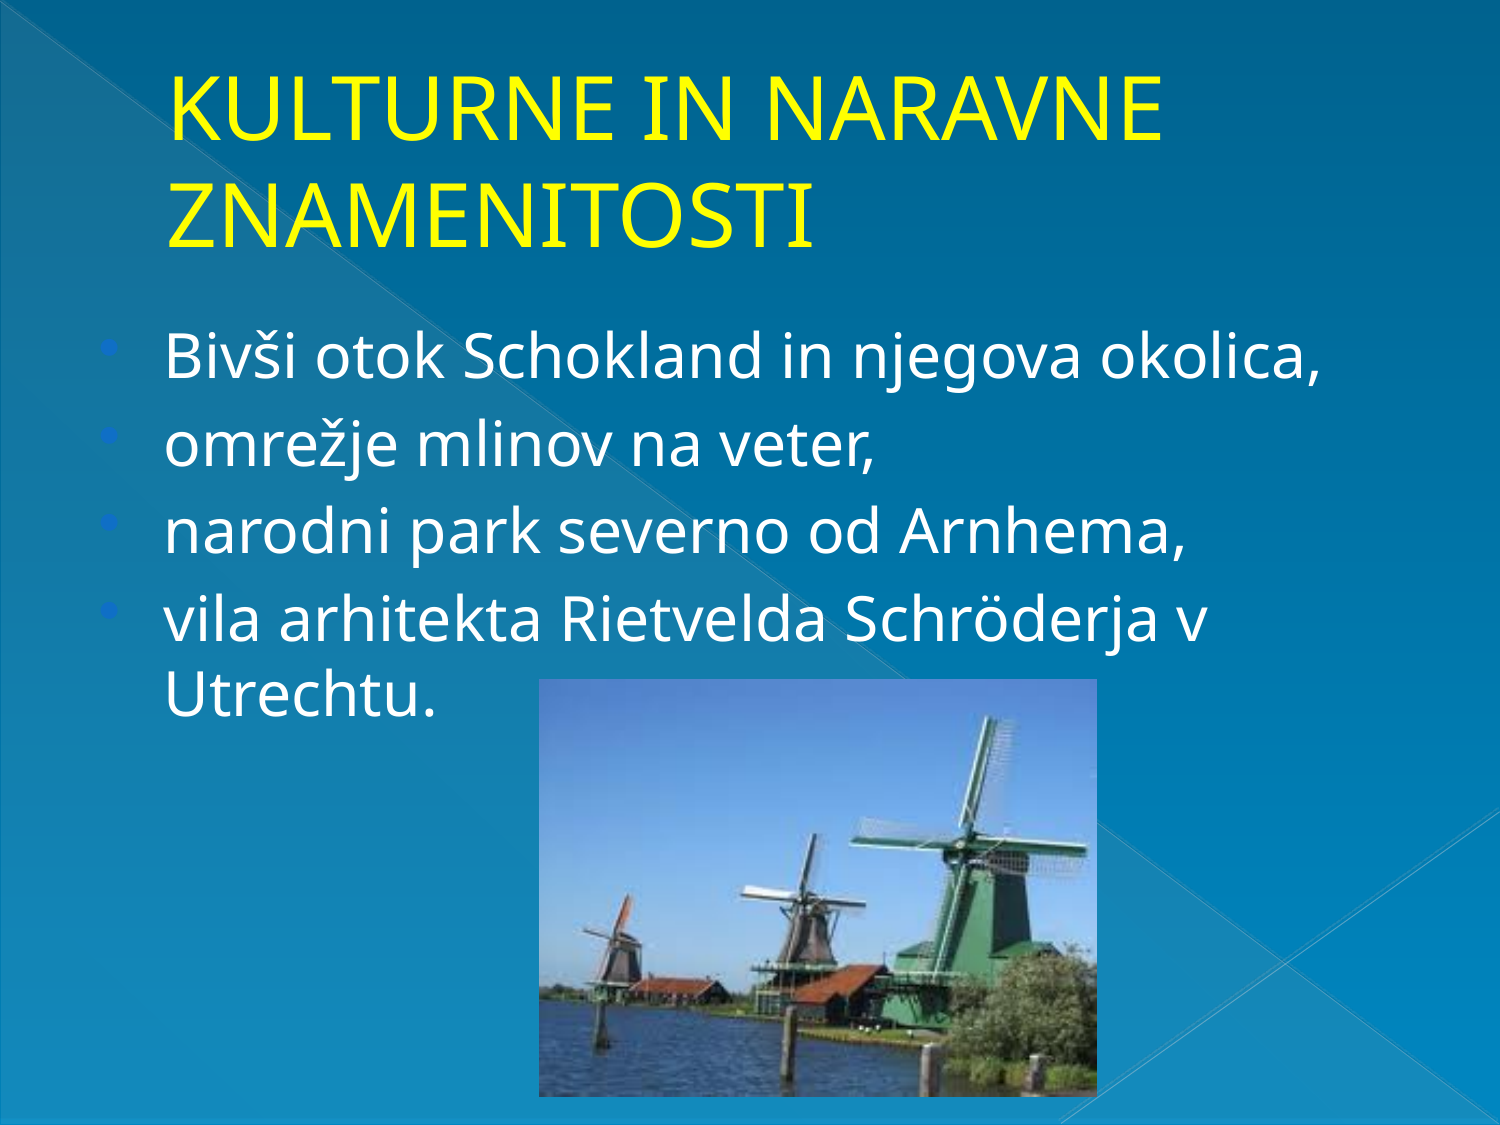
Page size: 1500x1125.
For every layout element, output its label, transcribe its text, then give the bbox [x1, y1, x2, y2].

picture [539, 679, 1097, 1097]
list Bivši otok Schokland in njegova okolica, omrežje mlinov na veter, narodni park severno od Arnhema, vila arhitekta Rietvelda Schröderja v Utrechtu. [75, 308, 1425, 1059]
title KULTURNE IN NARAVNE ZNAMENITOSTI [75, 43, 1425, 274]
